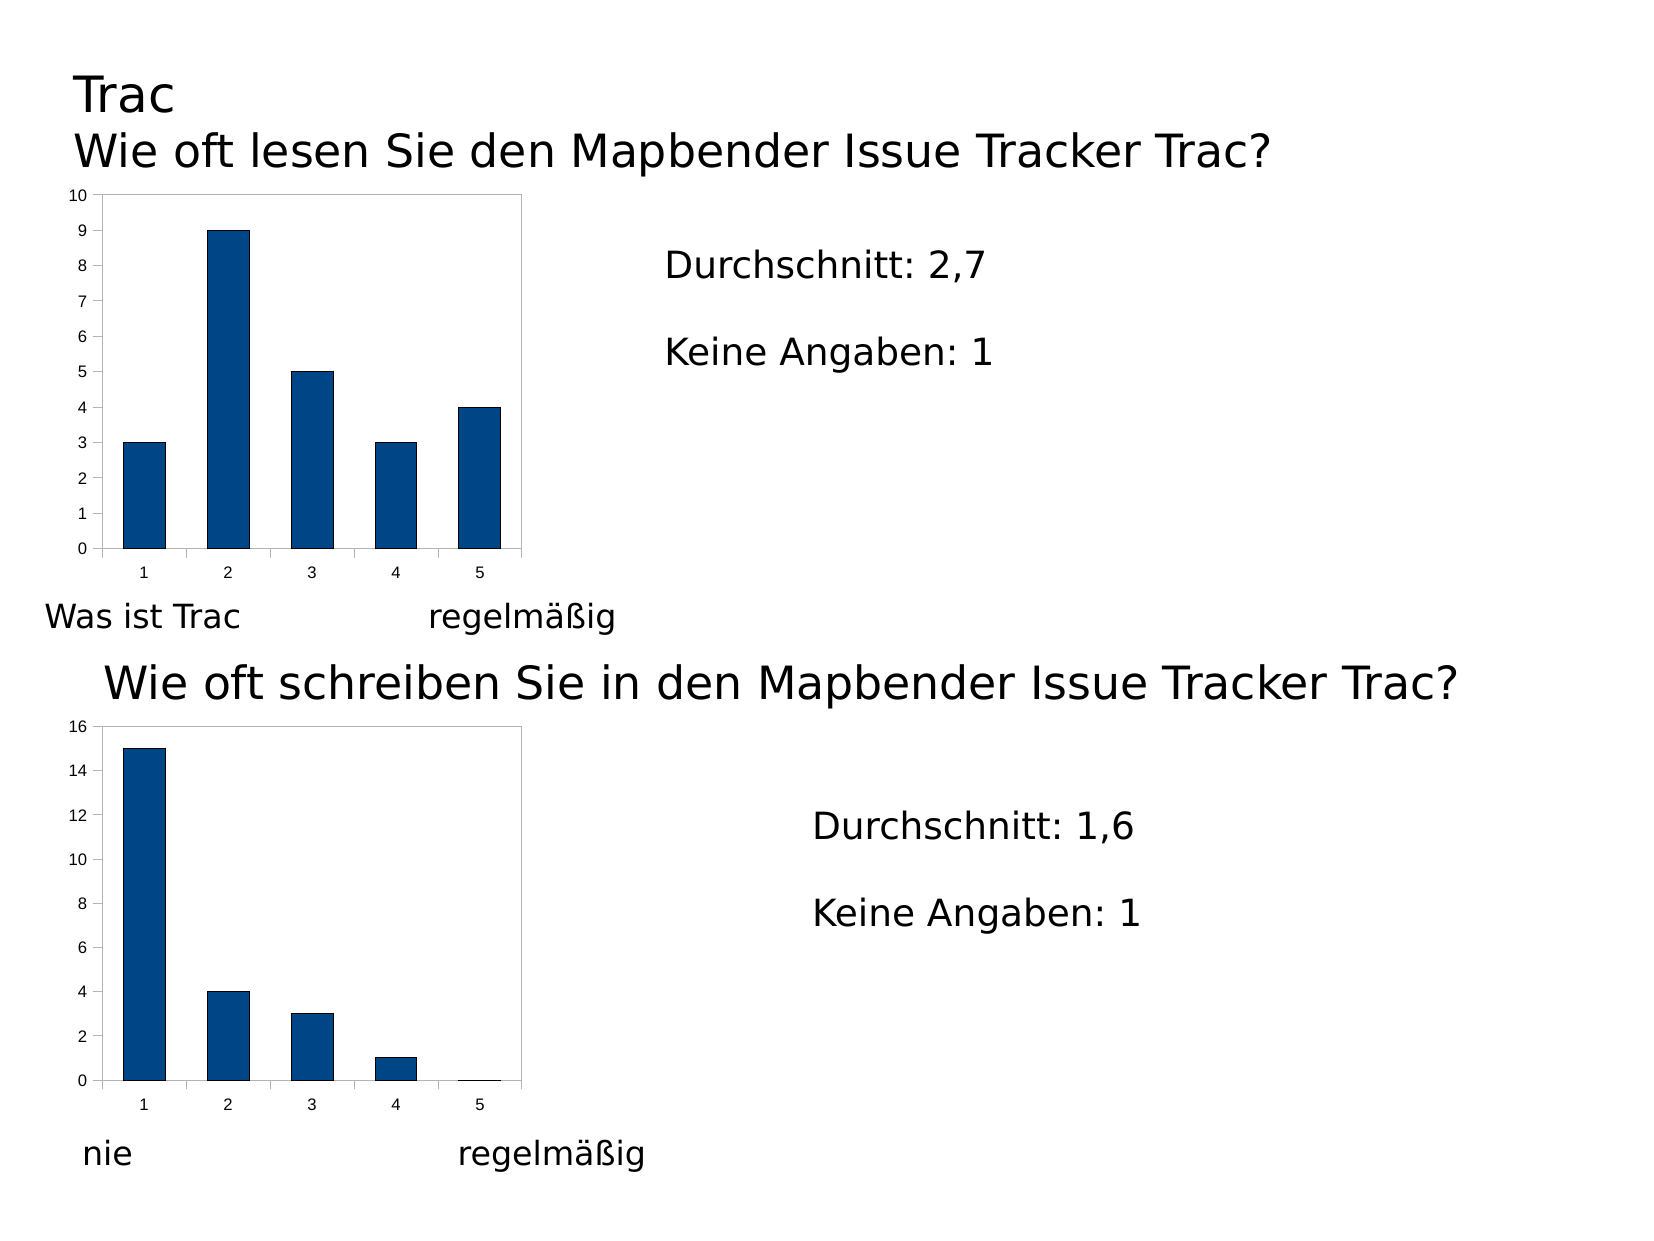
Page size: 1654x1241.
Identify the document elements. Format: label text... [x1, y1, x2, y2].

text_box regelmäßig [442, 1127, 680, 1182]
text_box Durchschnitt: 1,6 Keine Angaben: 1 [797, 797, 1329, 943]
chart [59, 177, 532, 591]
text_box Wie oft schreiben Sie in den Mapbender Issue Tracker Trac? [88, 649, 1477, 718]
chart [59, 708, 532, 1123]
text_box Was ist Trac [29, 590, 257, 644]
text_box Trac Wie oft lesen Sie den Mapbender Issue Tracker Trac? [59, 59, 1477, 186]
text_box nie [67, 1127, 148, 1182]
text_box Durchschnitt: 2,7 Keine Angaben: 1 [649, 236, 1418, 382]
text_box regelmäßig [413, 590, 632, 674]
